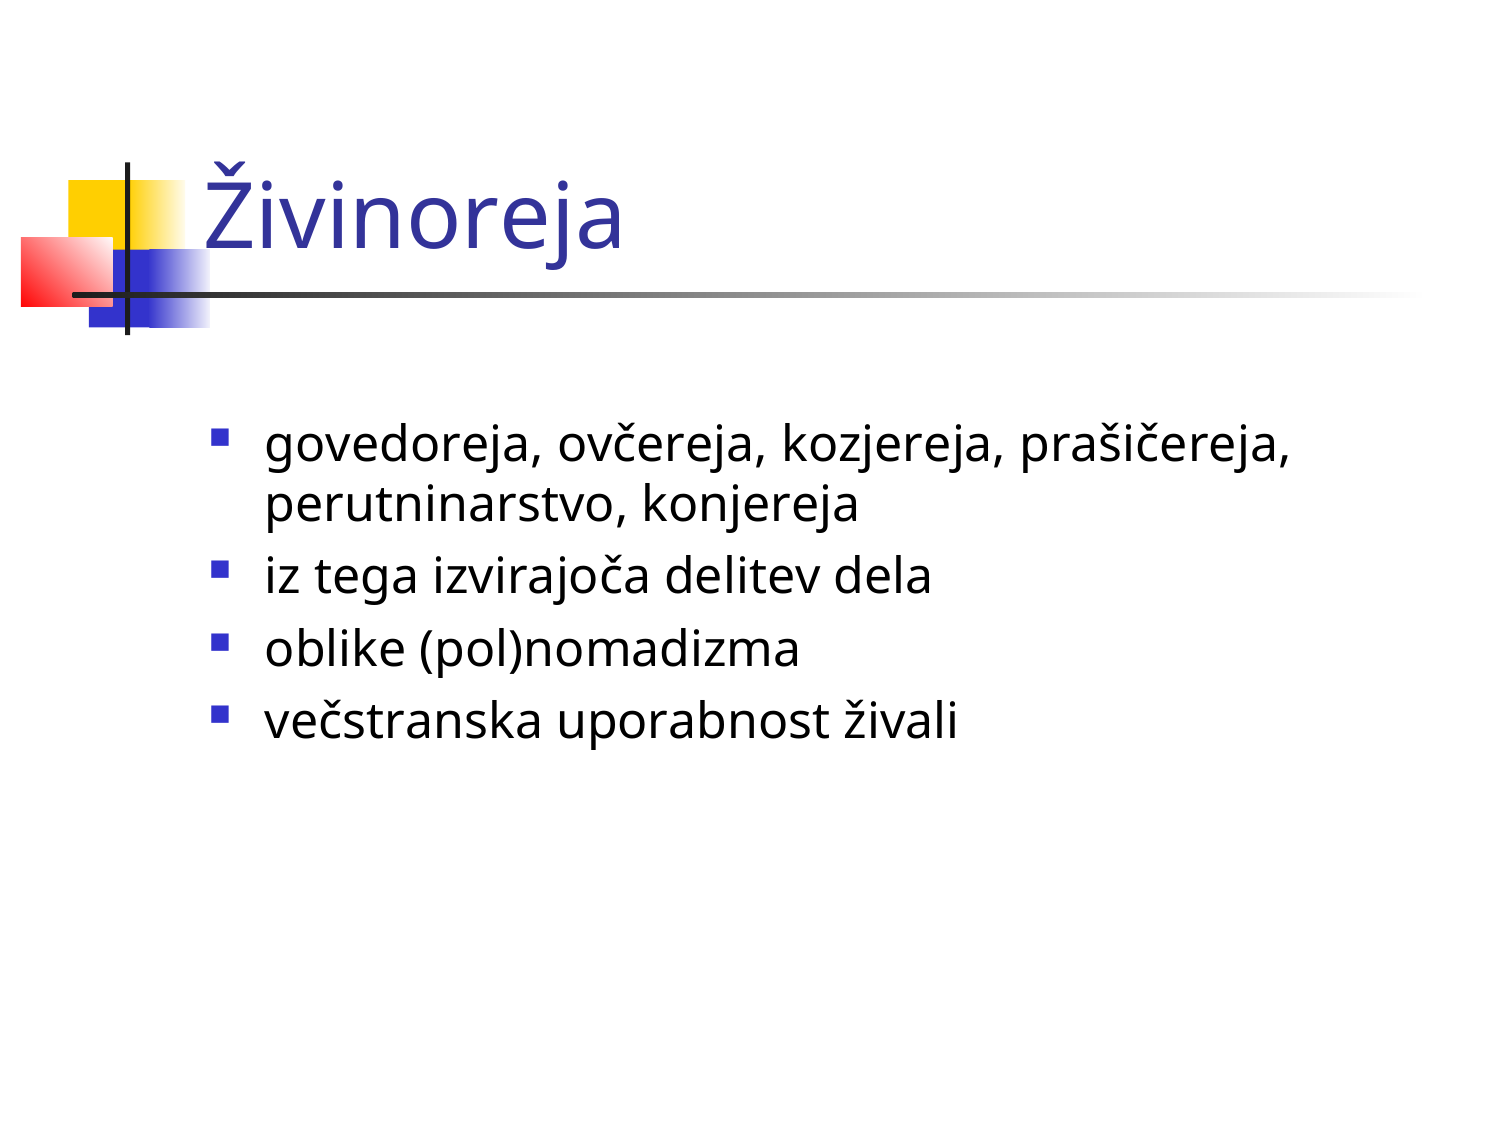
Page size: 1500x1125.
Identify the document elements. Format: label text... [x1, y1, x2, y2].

list govedoreja, ovčereja, kozjereja, prašičereja, perutninarstvo, konjereja iz tega izvirajoča delitev dela oblike (pol)nomadizma večstranska uporabnost živali [193, 331, 1469, 1007]
title Živinoreja [188, 35, 1468, 276]
